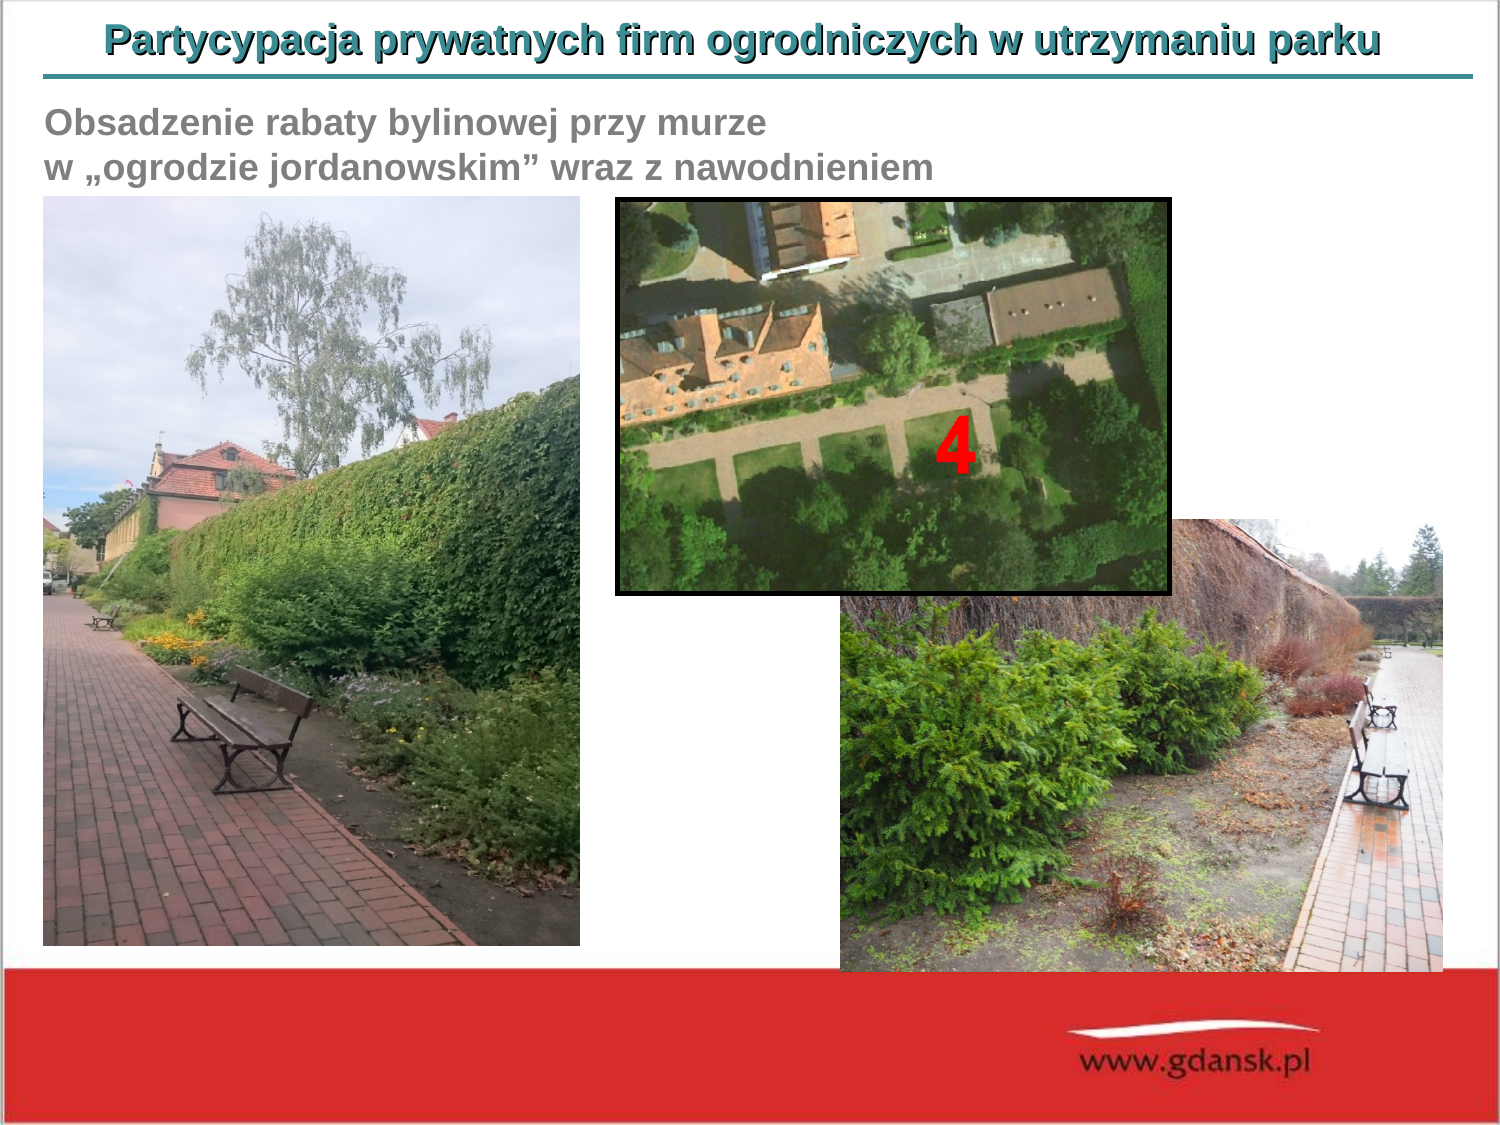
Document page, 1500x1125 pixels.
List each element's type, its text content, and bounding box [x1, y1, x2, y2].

text_box Partycypacja prywatnych firm ogrodniczych w utrzymaniu parku [88, 14, 1500, 70]
picture [0, 0, 1500, 1125]
text_box Obsadzenie rabaty bylinowej przy murze w „ogrodzie jordanowskim” wraz z nawodnieniem [29, 90, 975, 196]
